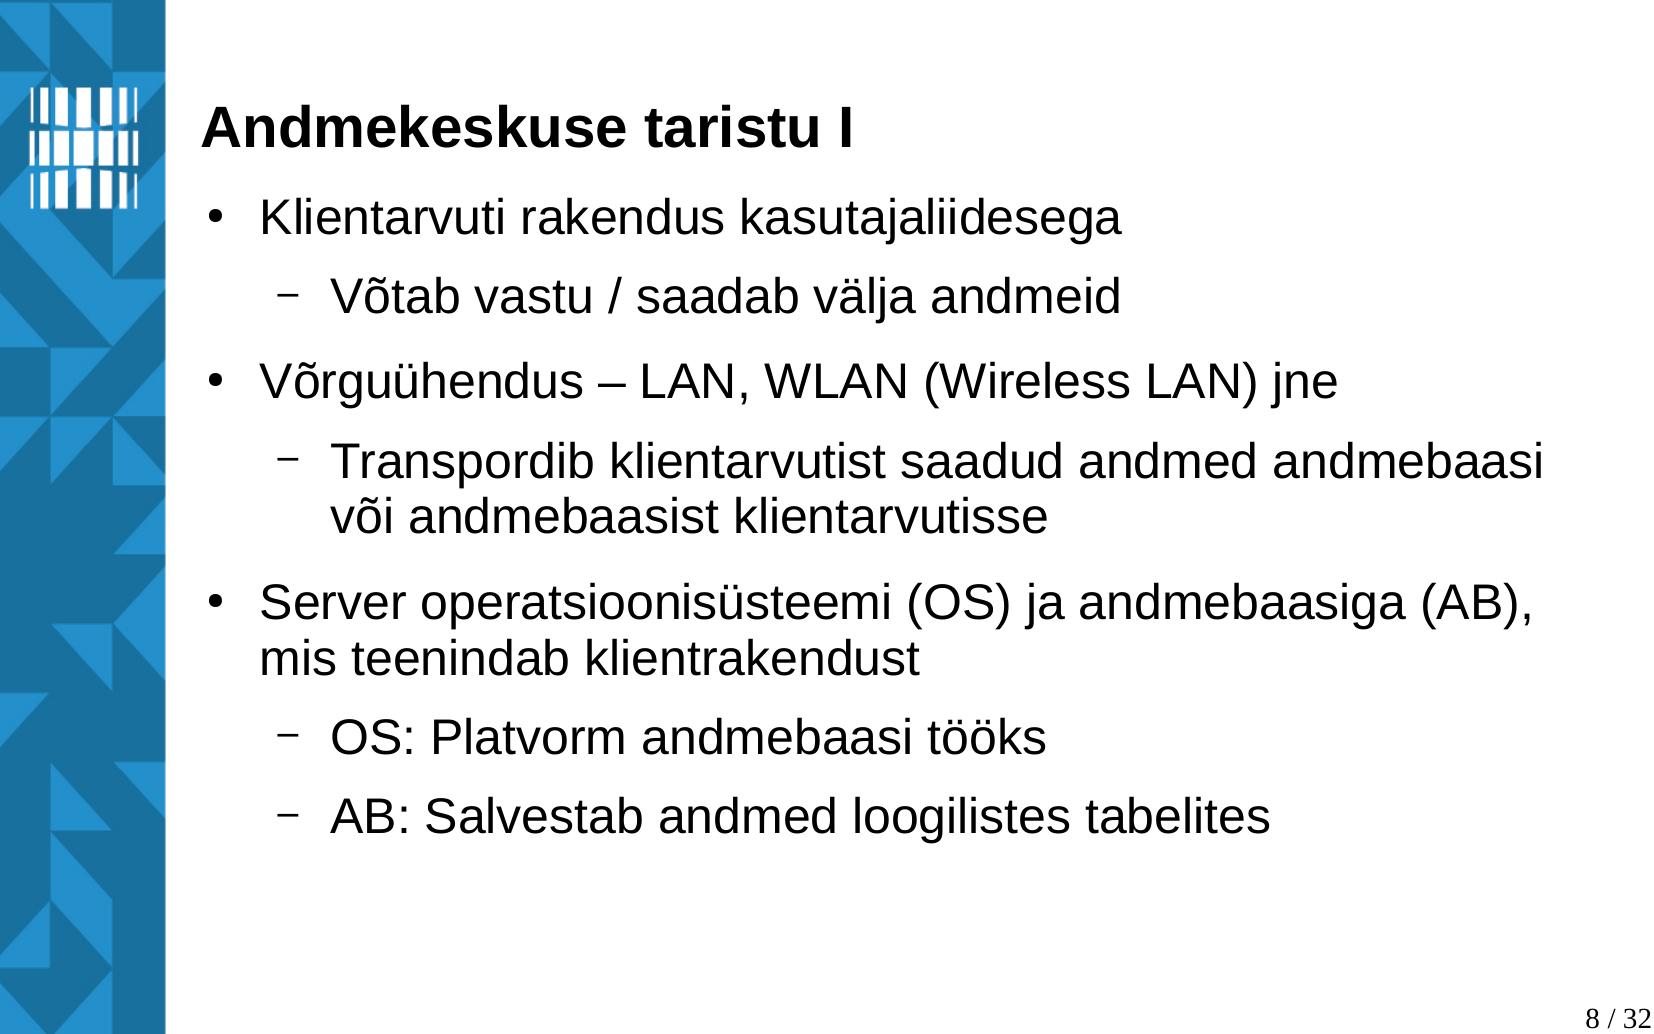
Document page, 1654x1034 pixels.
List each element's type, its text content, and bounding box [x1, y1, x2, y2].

title Andmekeskuse taristu I [200, 41, 1607, 188]
list Klientarvuti rakendus kasutajaliidesega Võtab vastu / saadab välja andmeid Võrguühendus – LAN, WLAN (Wireless LAN) jne Transpordib klientarvutist saadud andmed andmebaasi või andmebaasist klientarvutisse Server operatsioonisüsteemi (OS) ja andmebaasiga (AB), mis teenindab klientrakendust OS: Platvorm andmebaasi tööks AB: Salvestab andmed loogilistes tabelites [188, 188, 1619, 851]
